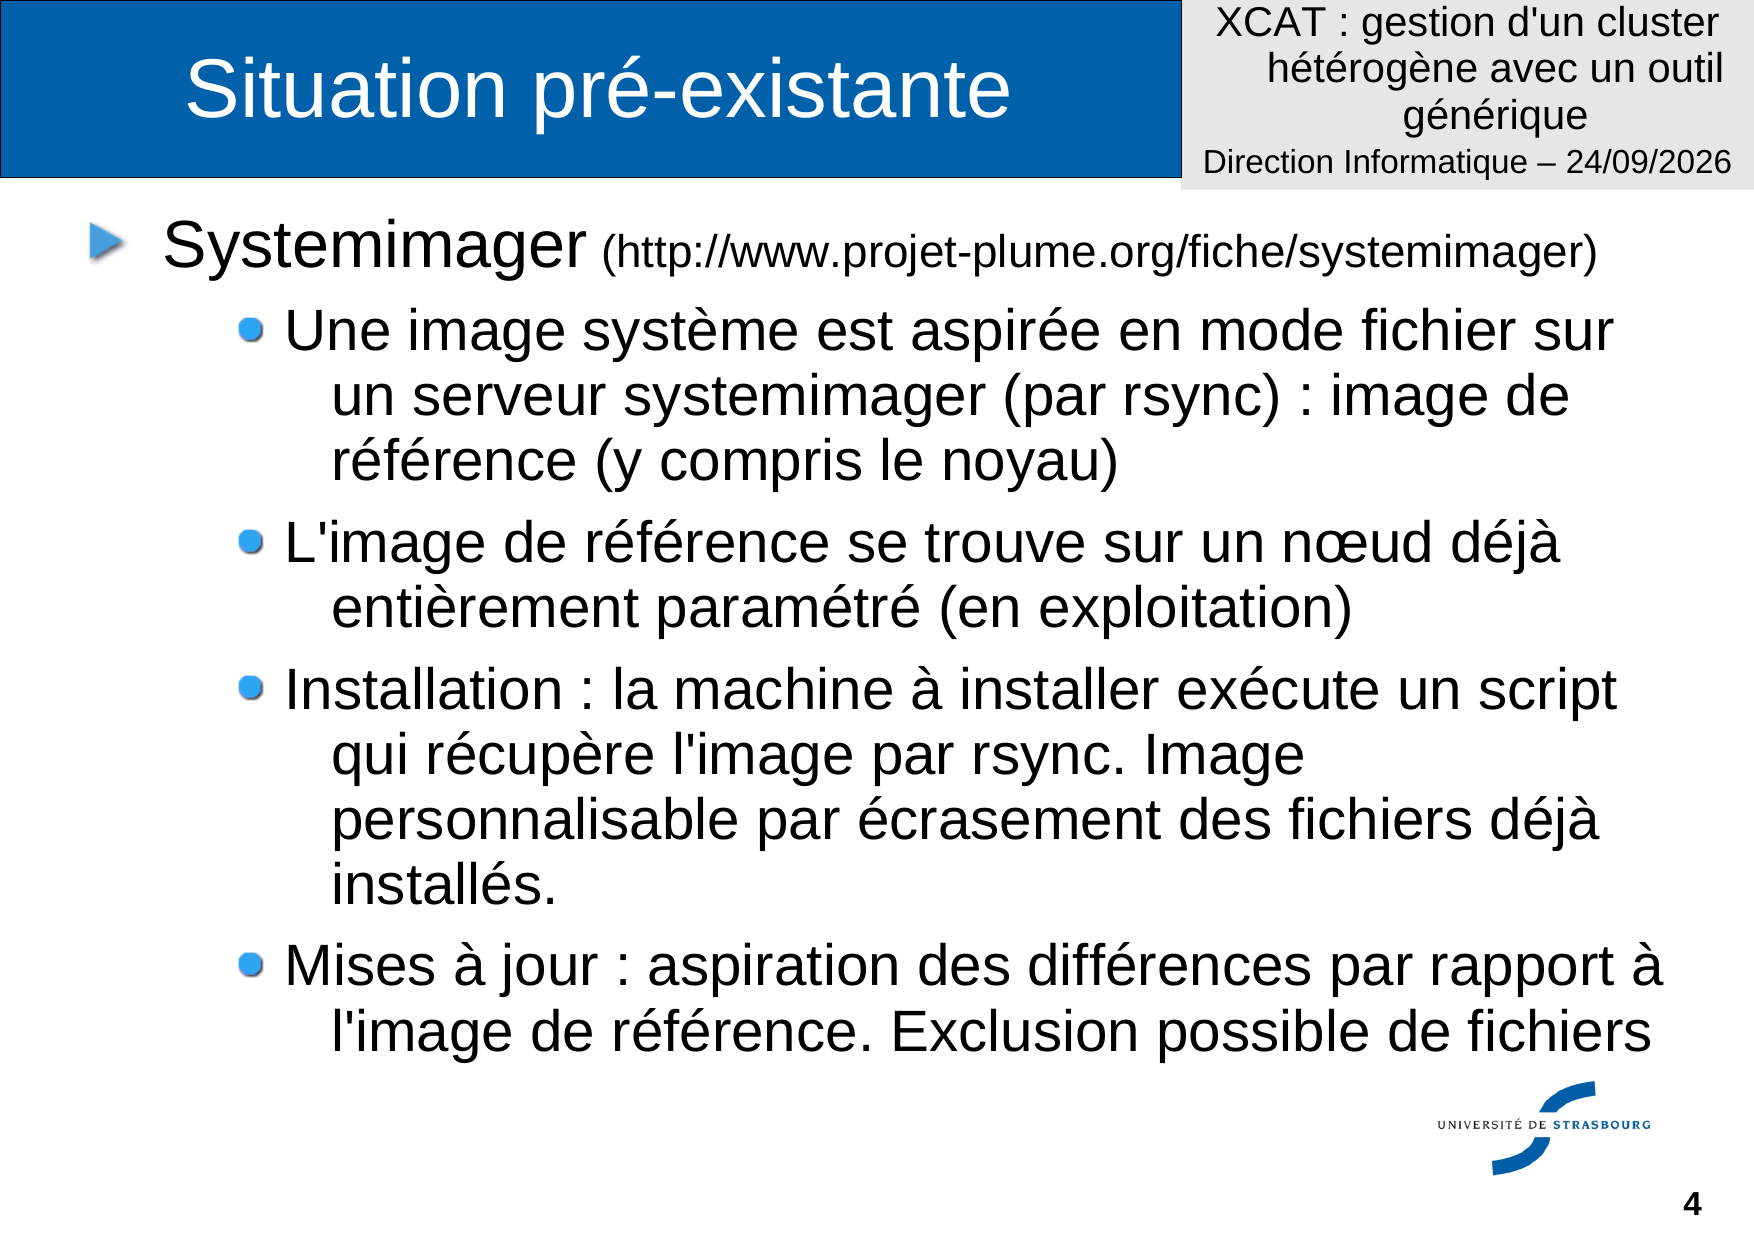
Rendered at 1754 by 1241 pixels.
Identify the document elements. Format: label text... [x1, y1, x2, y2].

list Systemimager (http://www.projet-plume.org/fiche/systemimager) Une image système est aspirée en mode fichier sur un serveur systemimager (par rsync) : image de référence (y compris le noyau) L'image de référence se trouve sur un nœud déjà entièrement paramétré (en exploitation) Installation : la machine à installer exécute un script qui récupère l'image par rsync. Image personnalisable par écrasement des fichiers déjà installés. Mises à jour : aspiration des différences par rapport à l'image de référence. Exclusion possible de fichiers [87, 206, 1666, 1064]
title Situation pré-existante [0, 0, 1169, 178]
picture [1381, 1033, 1707, 1223]
